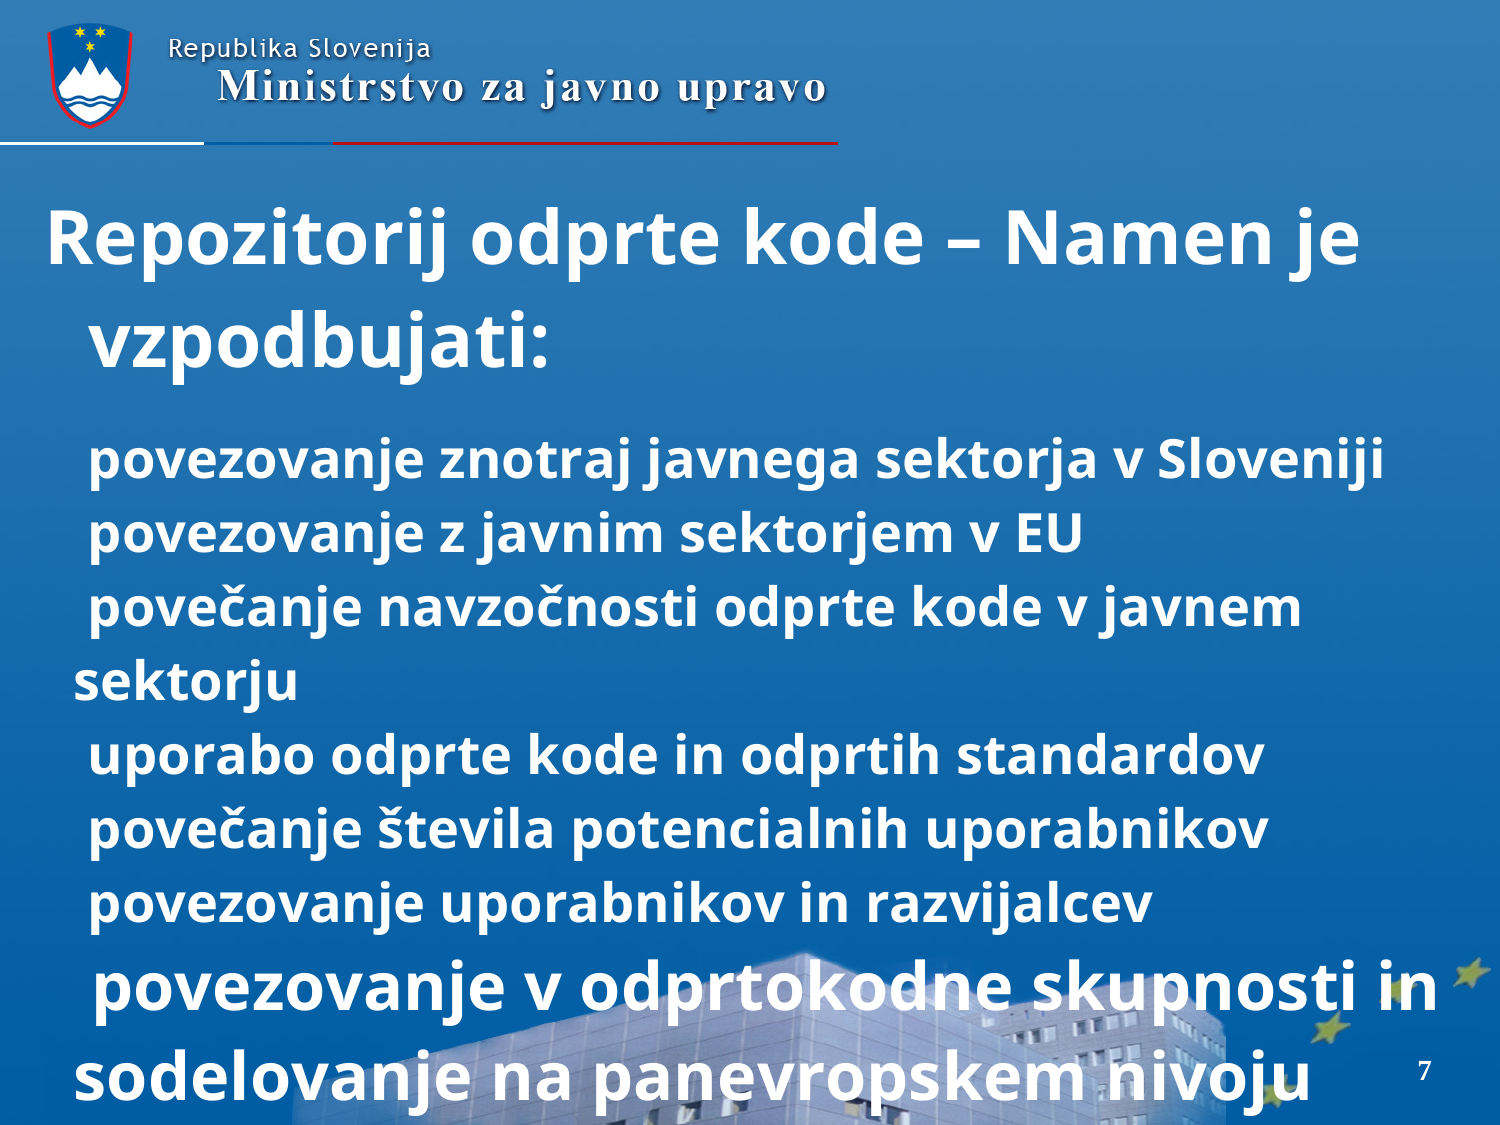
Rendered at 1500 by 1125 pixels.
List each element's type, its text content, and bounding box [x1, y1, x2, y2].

picture [0, 0, 1500, 1125]
title Repozitorij odprte kode – Namen je vzpodbujati: [29, 176, 1453, 418]
text_box povezovanje znotraj javnega sektorja v Sloveniji povezovanje z javnim sektorjem v EU povečanje navzočnosti odprte kode v javnem sektorju uporabo odprte kode in odprtih standardov povečanje števila potencialnih uporabnikov povezovanje uporabnikov in razvijalcev povezovanje v odprtokodne skupnosti in sodelovanje na panevropskem nivoju [59, 413, 1500, 942]
